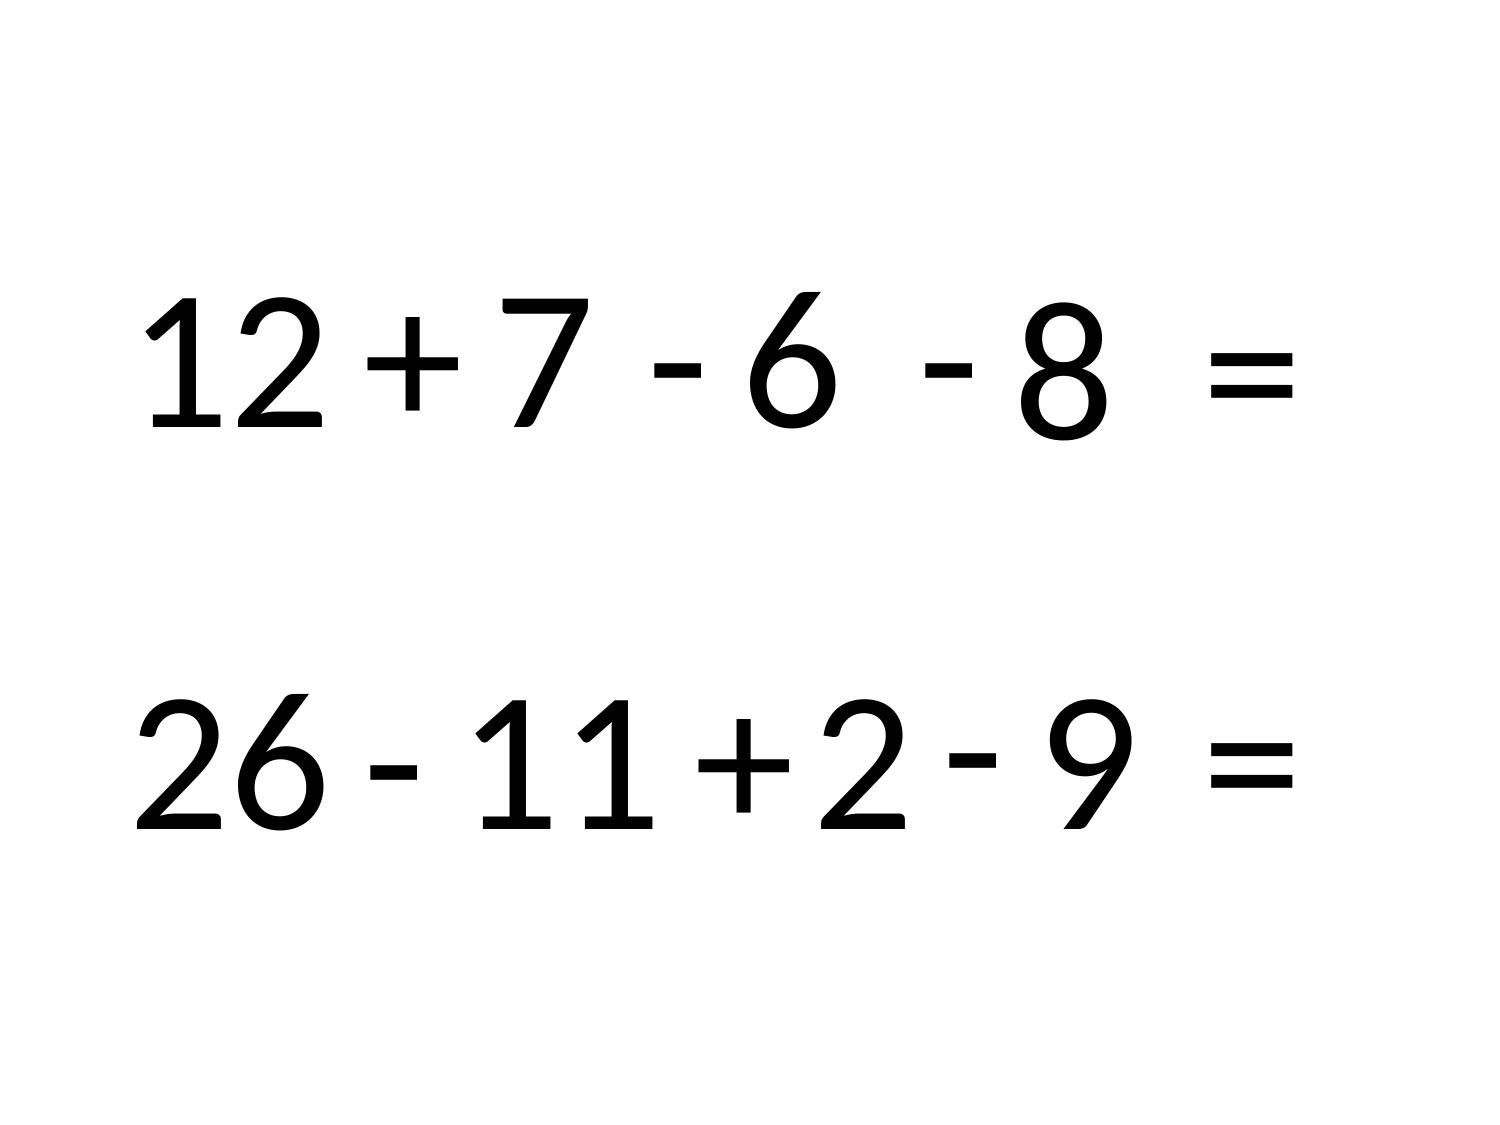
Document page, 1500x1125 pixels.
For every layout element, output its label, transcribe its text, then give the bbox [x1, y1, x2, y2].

text_box - [348, 621, 440, 878]
text_box 12 [113, 219, 346, 476]
text_box 11 [444, 621, 677, 878]
text_box + [680, 621, 798, 878]
text_box 26 [113, 621, 346, 878]
text_box = [1187, 231, 1318, 488]
text_box 2 [798, 621, 929, 878]
text_box 9 [1022, 621, 1154, 878]
text_box 6 [727, 219, 859, 476]
text_box = [1187, 621, 1318, 878]
text_box - [632, 219, 724, 476]
text_box - [927, 609, 1019, 866]
text_box + [349, 219, 479, 476]
text_box 8 [998, 231, 1130, 488]
text_box - [904, 219, 996, 476]
text_box 7 [479, 219, 611, 476]
